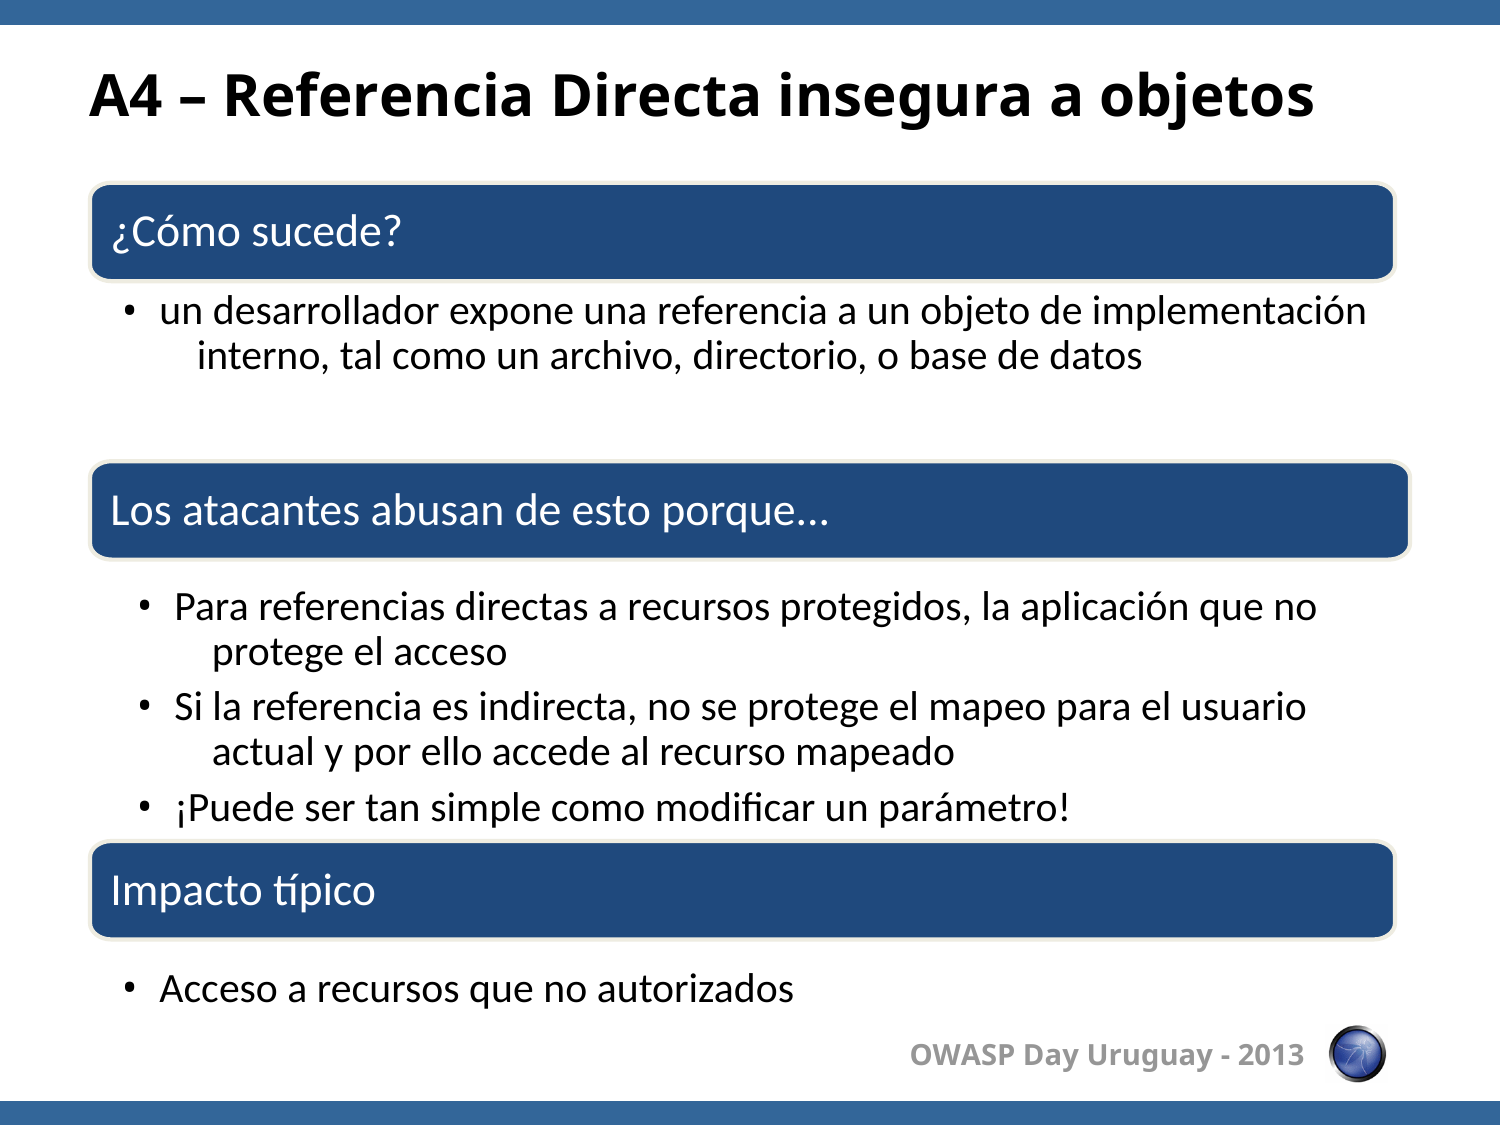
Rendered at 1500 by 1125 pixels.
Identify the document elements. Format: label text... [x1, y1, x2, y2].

text_box ¿Cómo sucede? [90, 182, 1396, 282]
title A4 – Referencia Directa insegura a objetos [75, 15, 1426, 171]
text_box Los atacantes abusan de esto porque... [90, 461, 1411, 560]
text_box un desarrollador expone una referencia a un objeto de implementación interno, tal como un archivo, directorio, o base de datos [90, 283, 1471, 358]
text_box Para referencias directas a recursos protegidos, la aplicación que no protege el acceso Si la referencia es indirecta, no se protege el mapeo para el usuario actual y por ello accede al recurso mapeado ¡Puede ser tan simple como modificar un parámetro! [105, 579, 1441, 744]
text_box Impacto típico [90, 841, 1396, 940]
text_box Acceso a recursos que no autorizados [90, 961, 1441, 1084]
